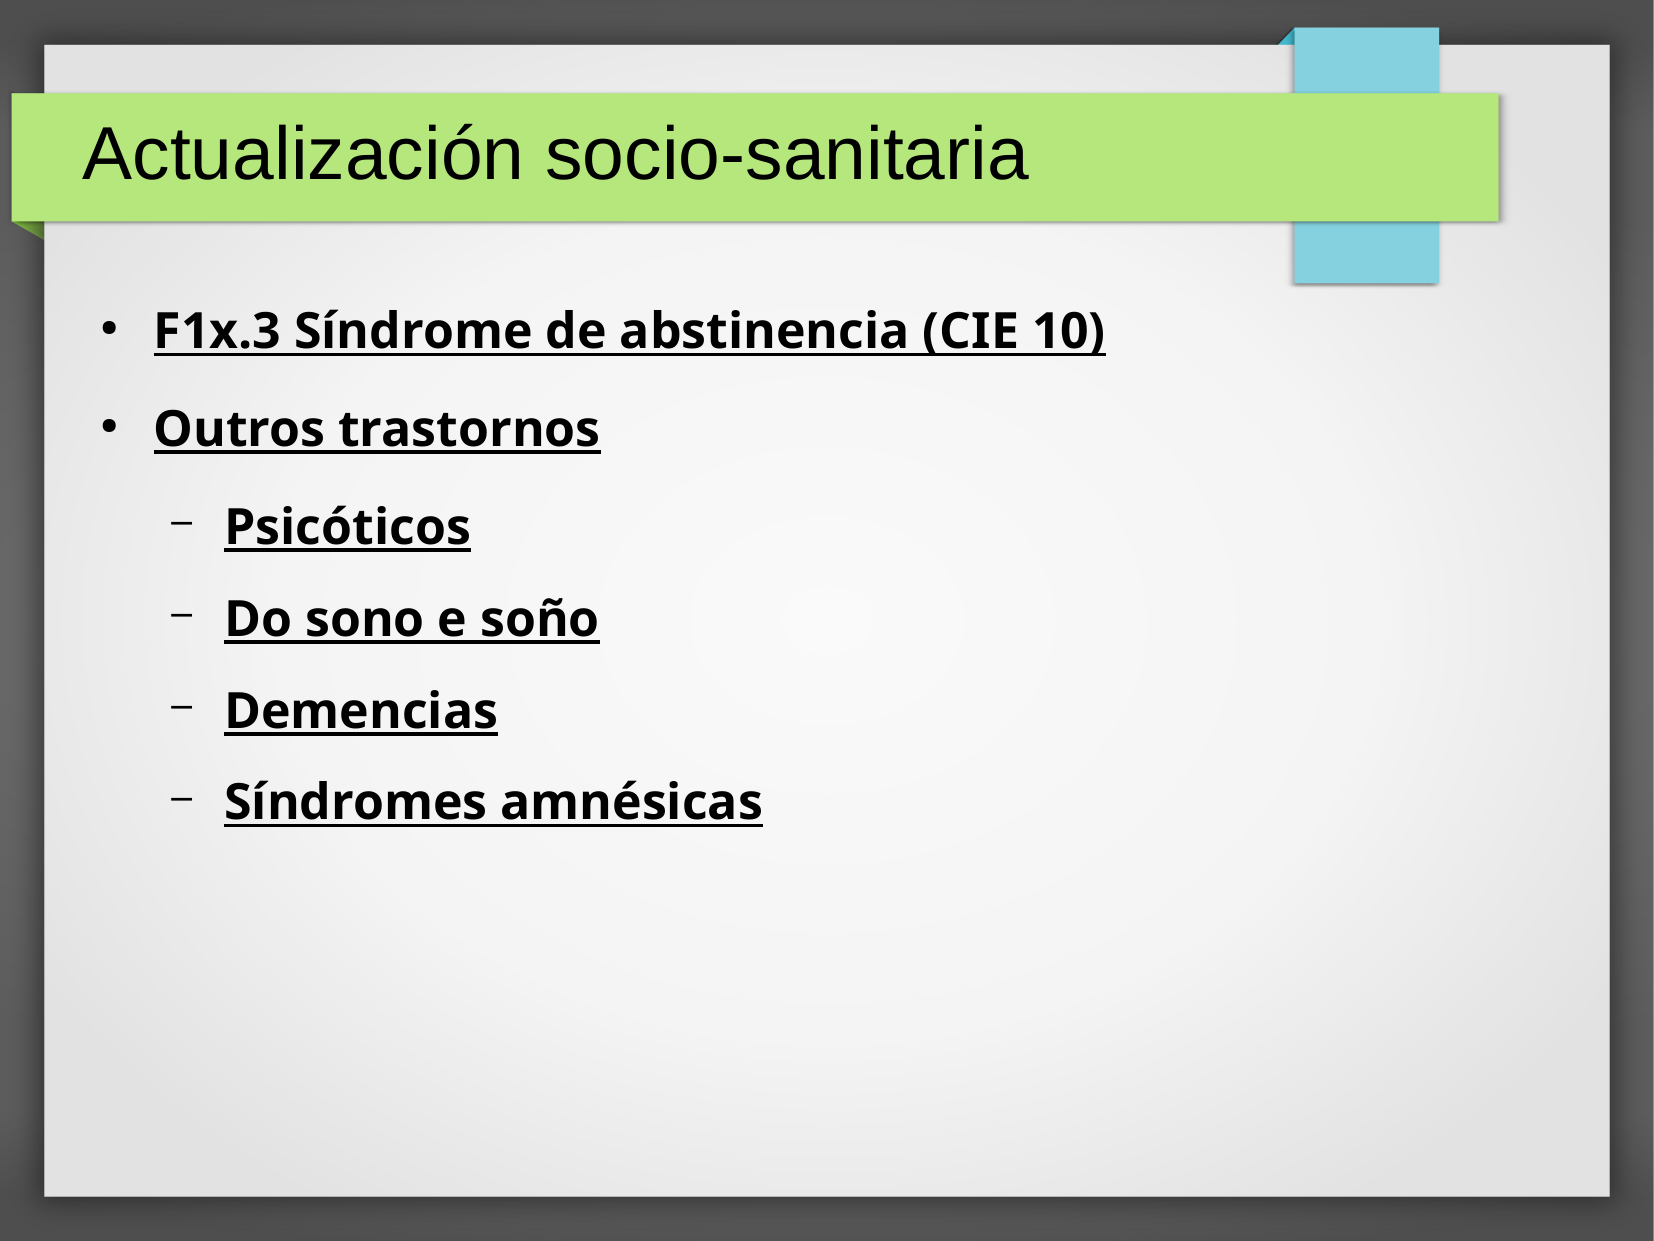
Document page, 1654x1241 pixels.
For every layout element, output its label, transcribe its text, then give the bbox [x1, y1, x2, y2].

picture [0, 0, 1654, 1241]
list F1x.3 Síndrome de abstinencia (CIE 10) Outros trastornos Psicóticos Do sono e soño Demencias Síndromes amnésicas [82, 295, 1571, 1015]
title Actualización socio-sanitaria [82, 94, 1264, 213]
